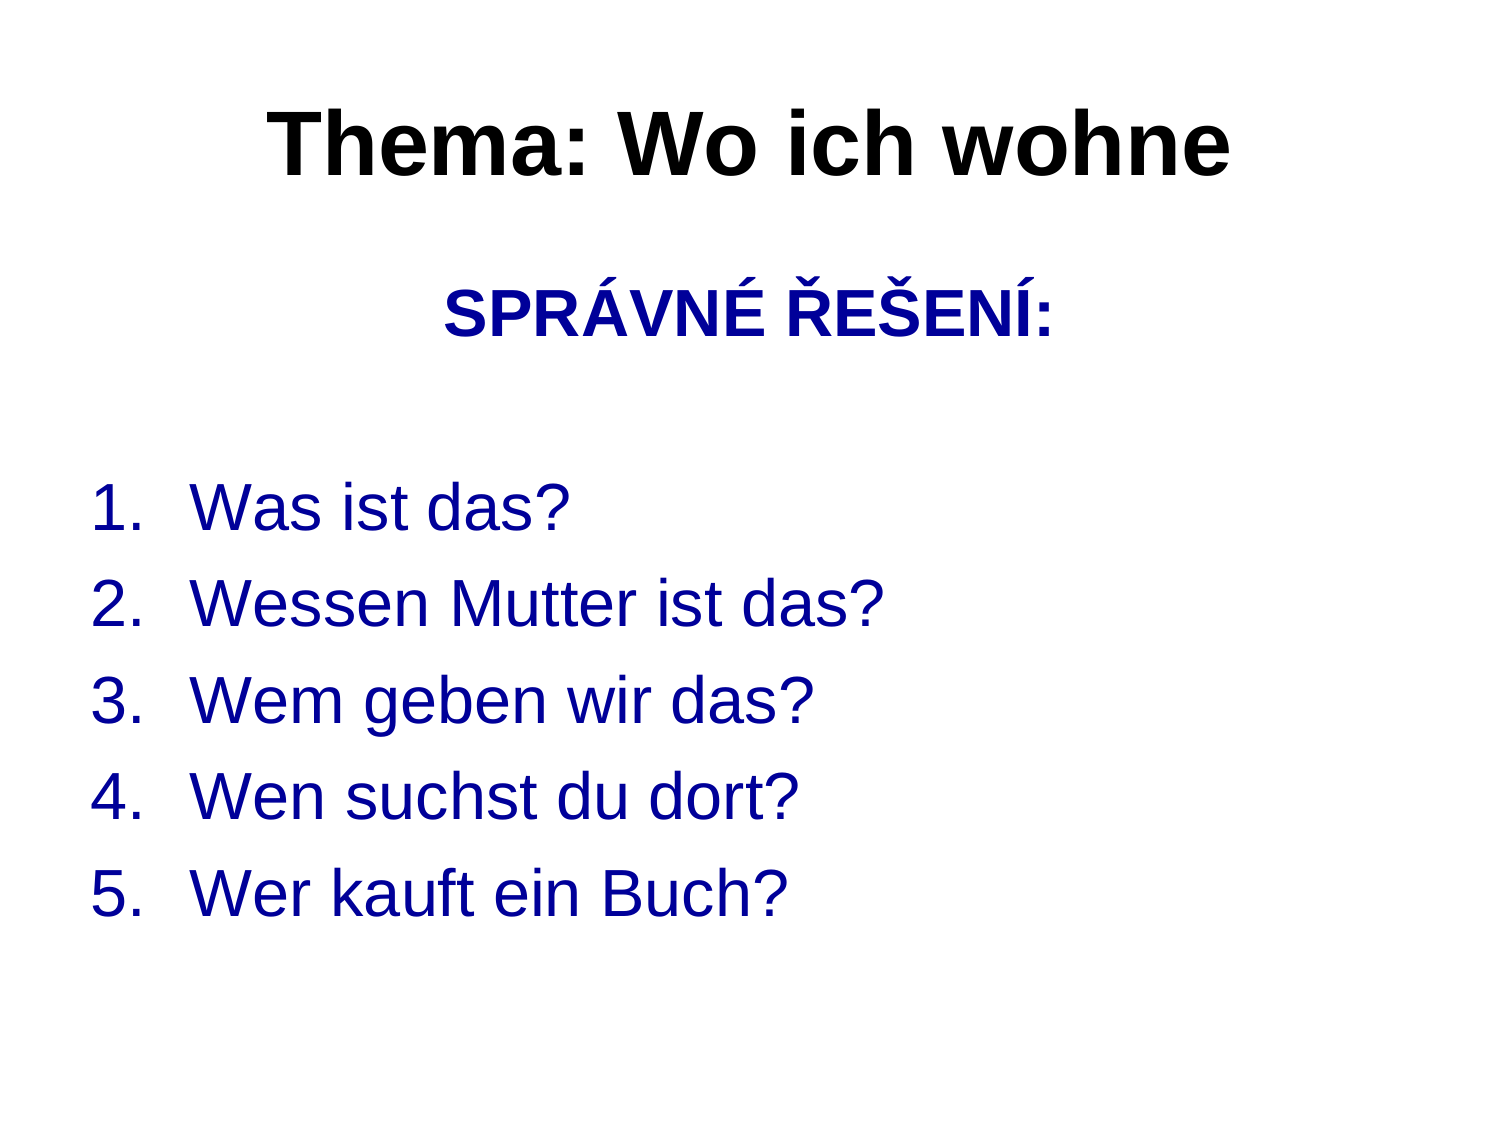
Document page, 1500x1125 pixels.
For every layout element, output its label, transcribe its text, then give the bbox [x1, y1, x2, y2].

list SPRÁVNÉ ŘEŠENÍ: Was ist das? Wessen Mutter ist das? Wem geben wir das? Wen suchst du dort? Wer kauft ein Buch? [75, 262, 1426, 1034]
title Thema: Wo ich wohne [75, 45, 1426, 233]
